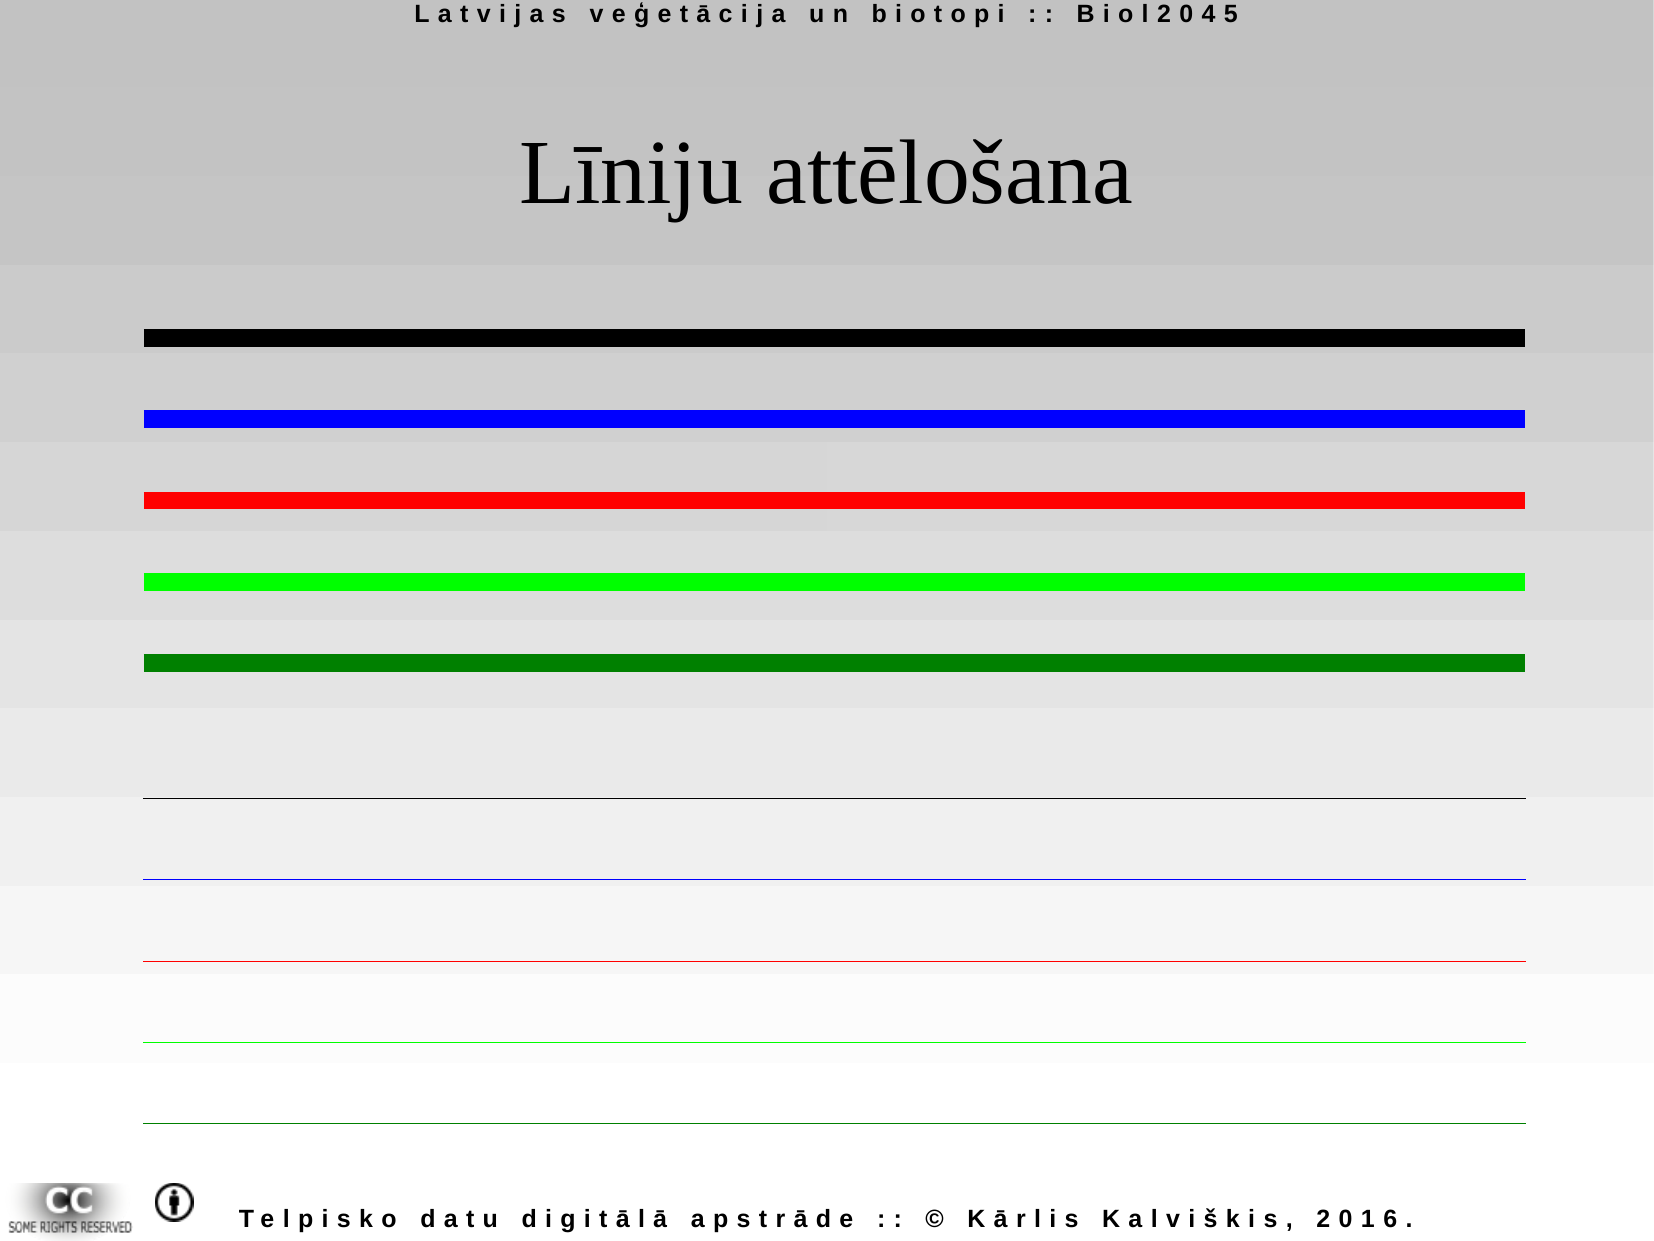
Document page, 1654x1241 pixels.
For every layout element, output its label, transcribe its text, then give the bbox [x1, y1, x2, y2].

picture [0, 0, 1654, 1241]
title Līniju attēlošana [29, 0, 1625, 551]
